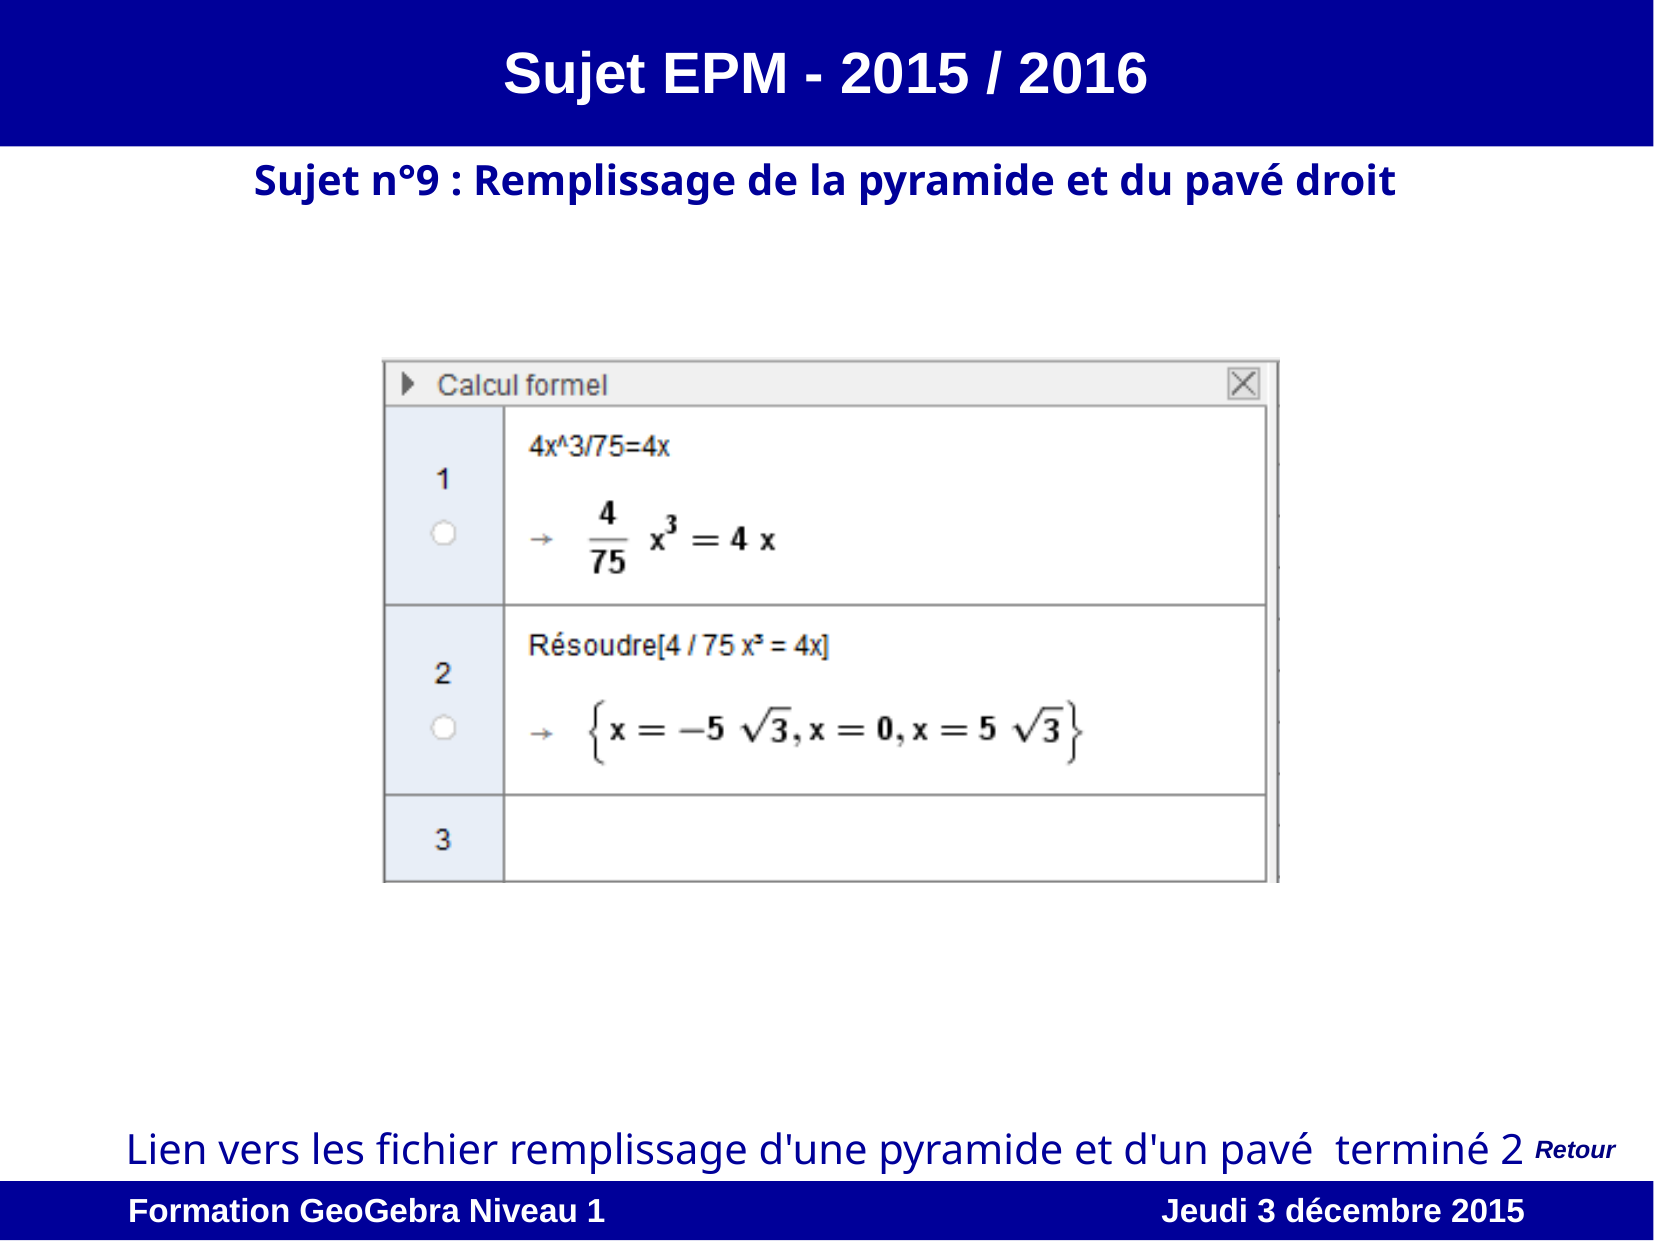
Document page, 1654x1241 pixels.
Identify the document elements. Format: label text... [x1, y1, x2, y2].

subtitle Sujet n°9 : Remplissage de la pyramide et du pavé droit Lien vers les fichier remplissage d'une pyramide et d'un pavé terminé 2 [28, 146, 1623, 1181]
text_box Retour [1520, 1128, 1637, 1172]
text_box Formation GeoGebra Niveau 1 Jeudi 3 décembre 2015 [0, 1181, 1654, 1241]
picture [381, 357, 1280, 883]
title Sujet EPM - 2015 / 2016 [0, 0, 1654, 147]
